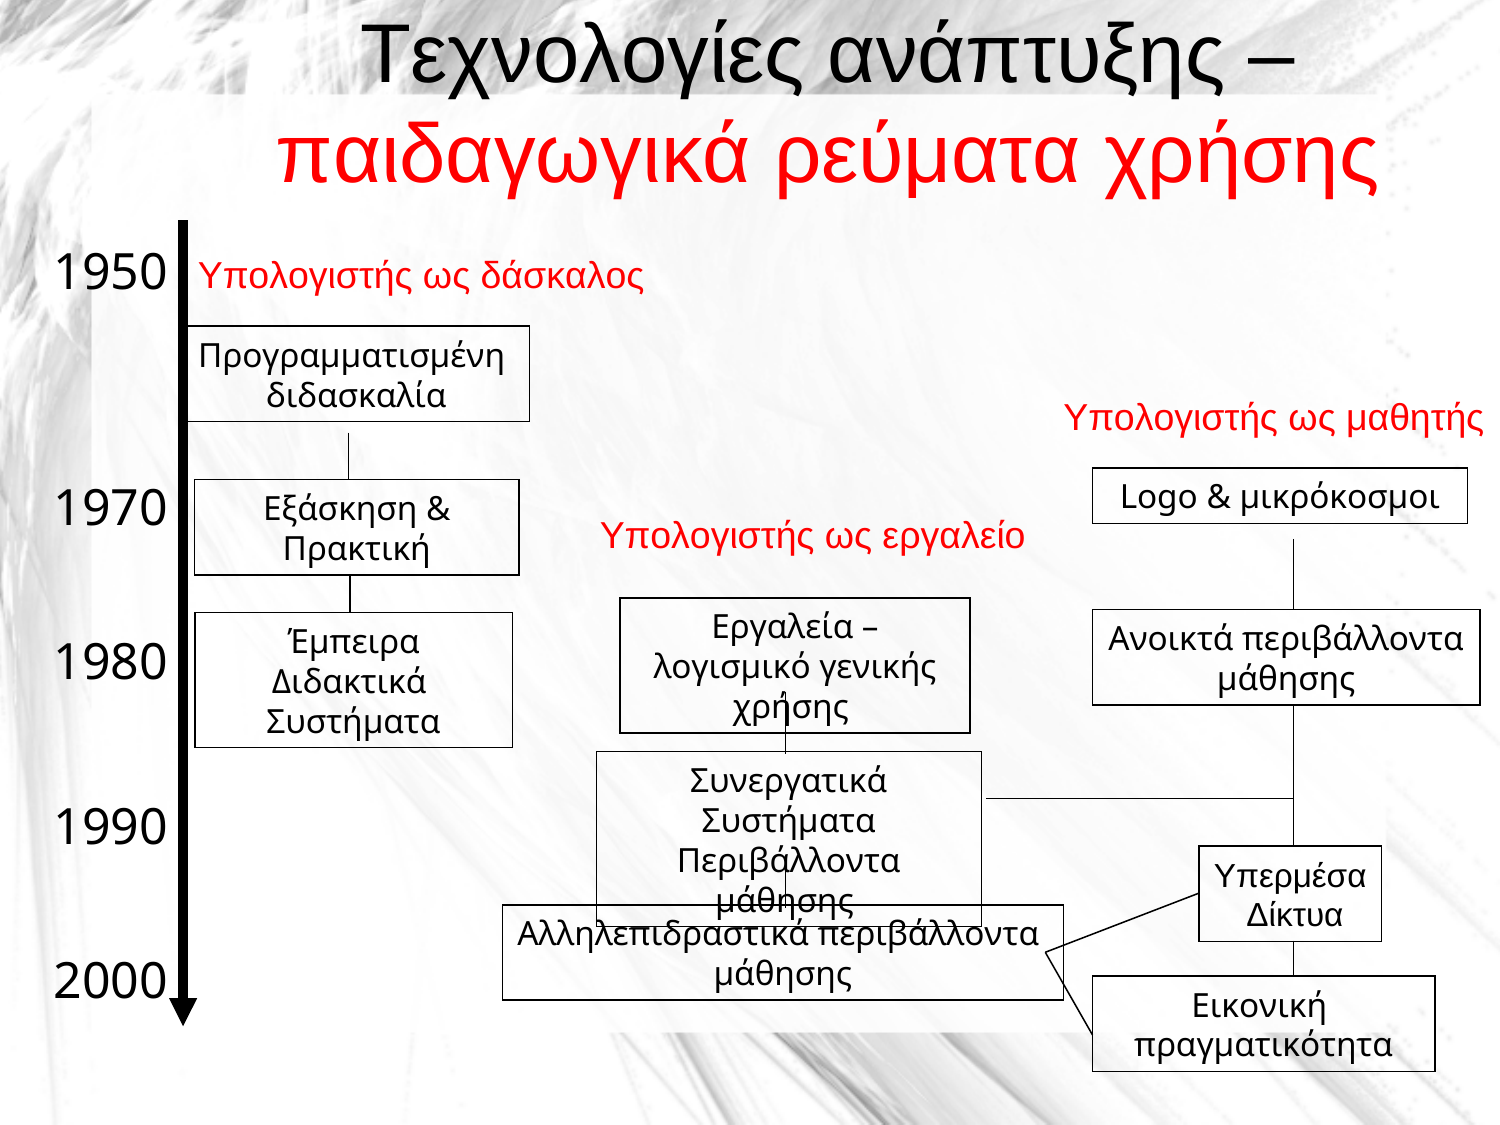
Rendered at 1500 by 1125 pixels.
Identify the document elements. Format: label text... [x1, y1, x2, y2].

text_box Εικονική πραγματικότητα [1092, 976, 1436, 1072]
text_box 1950 [39, 231, 183, 308]
text_box Logo & μικρόκοσμοι [1092, 467, 1468, 524]
text_box 2000 [39, 940, 183, 1017]
text_box Εξάσκηση & Πρακτική [194, 479, 520, 575]
text_box Εργαλεία – λογισμικό γενικής χρήσης [620, 597, 971, 734]
picture [0, 0, 1500, 1125]
text_box Προγραμματισμένη διδασκαλία [183, 326, 530, 422]
text_box 1990 [39, 786, 183, 863]
title Τεχνολογίες ανάπτυξης – παιδαγωγικά ρεύματα χρήσης [188, 0, 1468, 207]
text_box Συνεργατικά Συστήματα Περιβάλλοντα μάθησης [596, 751, 982, 904]
text_box Έμπειρα Διδακτικά Συστήματα [194, 612, 513, 748]
text_box Αλληλεπιδραστικά περιβάλλοντα μάθησης [502, 904, 1064, 1001]
text_box 1970 [39, 467, 183, 544]
text_box Υπολογιστής ως δάσκαλος [183, 243, 660, 304]
text_box Υπολογιστής ως εργαλείο [584, 503, 1041, 564]
text_box Υπερμέσα Δίκτυα [1199, 846, 1382, 942]
text_box 1980 [39, 621, 183, 698]
text_box Υπολογιστής ως μαθητής [1048, 385, 1500, 446]
text_box Ανοικτά περιβάλλοντα μάθησης [1092, 609, 1480, 705]
